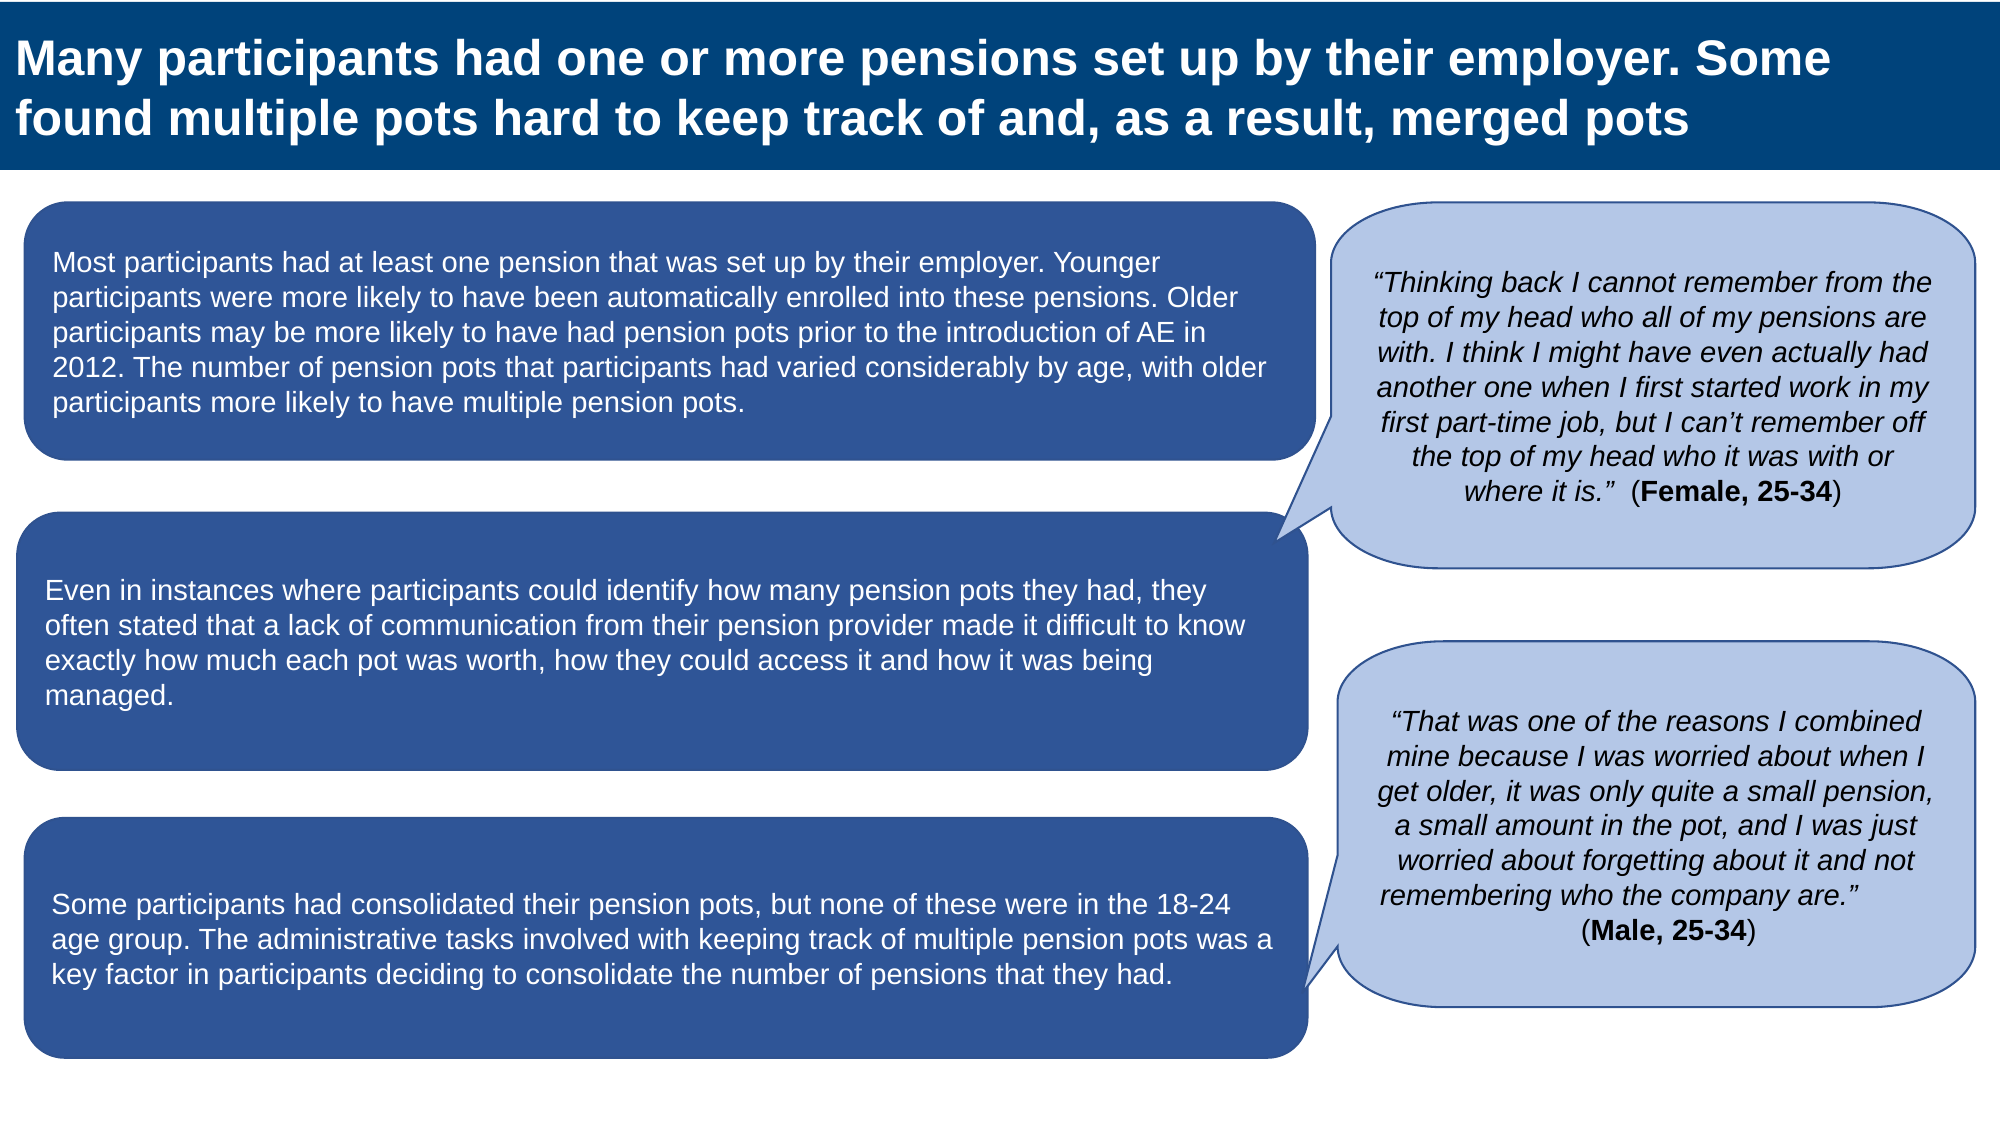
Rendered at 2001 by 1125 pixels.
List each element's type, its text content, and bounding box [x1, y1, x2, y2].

text_box “Thinking back I cannot remember from the top of my head who all of my pensions are with. I think I might have even actually had another one when I first started work in my first part-time job, but I can’t remember off the top of my head who it was with or where it is.” (Female, 25-34) [1273, 202, 1976, 569]
text_box Even in instances where participants could identify how many pension pots they had, they often stated that a lack of communication from their pension provider made it difficult to know exactly how much each pot was worth, how they could access it and how it was being managed. [17, 512, 1308, 770]
text_box “That was one of the reasons I combined mine because I was worried about when I get older, it was only quite a small pension, a small amount in the pot, and I was just worried about forgetting about it and not remembering who the company are.” (Male, 25-34) [1301, 641, 1976, 1008]
text_box Some participants had consolidated their pension pots, but none of these were in the 18-24 age group. The administrative tasks involved with keeping track of multiple pension pots was a key factor in participants deciding to consolidate the number of pensions that they had. [24, 817, 1308, 1058]
title Many participants had one or more pensions set up by their employer. Some found multiple pots hard to keep track of and, as a result, merged pots [0, 1, 2000, 170]
text_box Most participants had at least one pension that was set up by their employer. Younger participants were more likely to have been automatically enrolled into these pensions. Older participants may be more likely to have had pension pots prior to the introduction of AE in 2012. The number of pension pots that participants had varied considerably by age, with older participants more likely to have multiple pension pots. [24, 202, 1316, 460]
